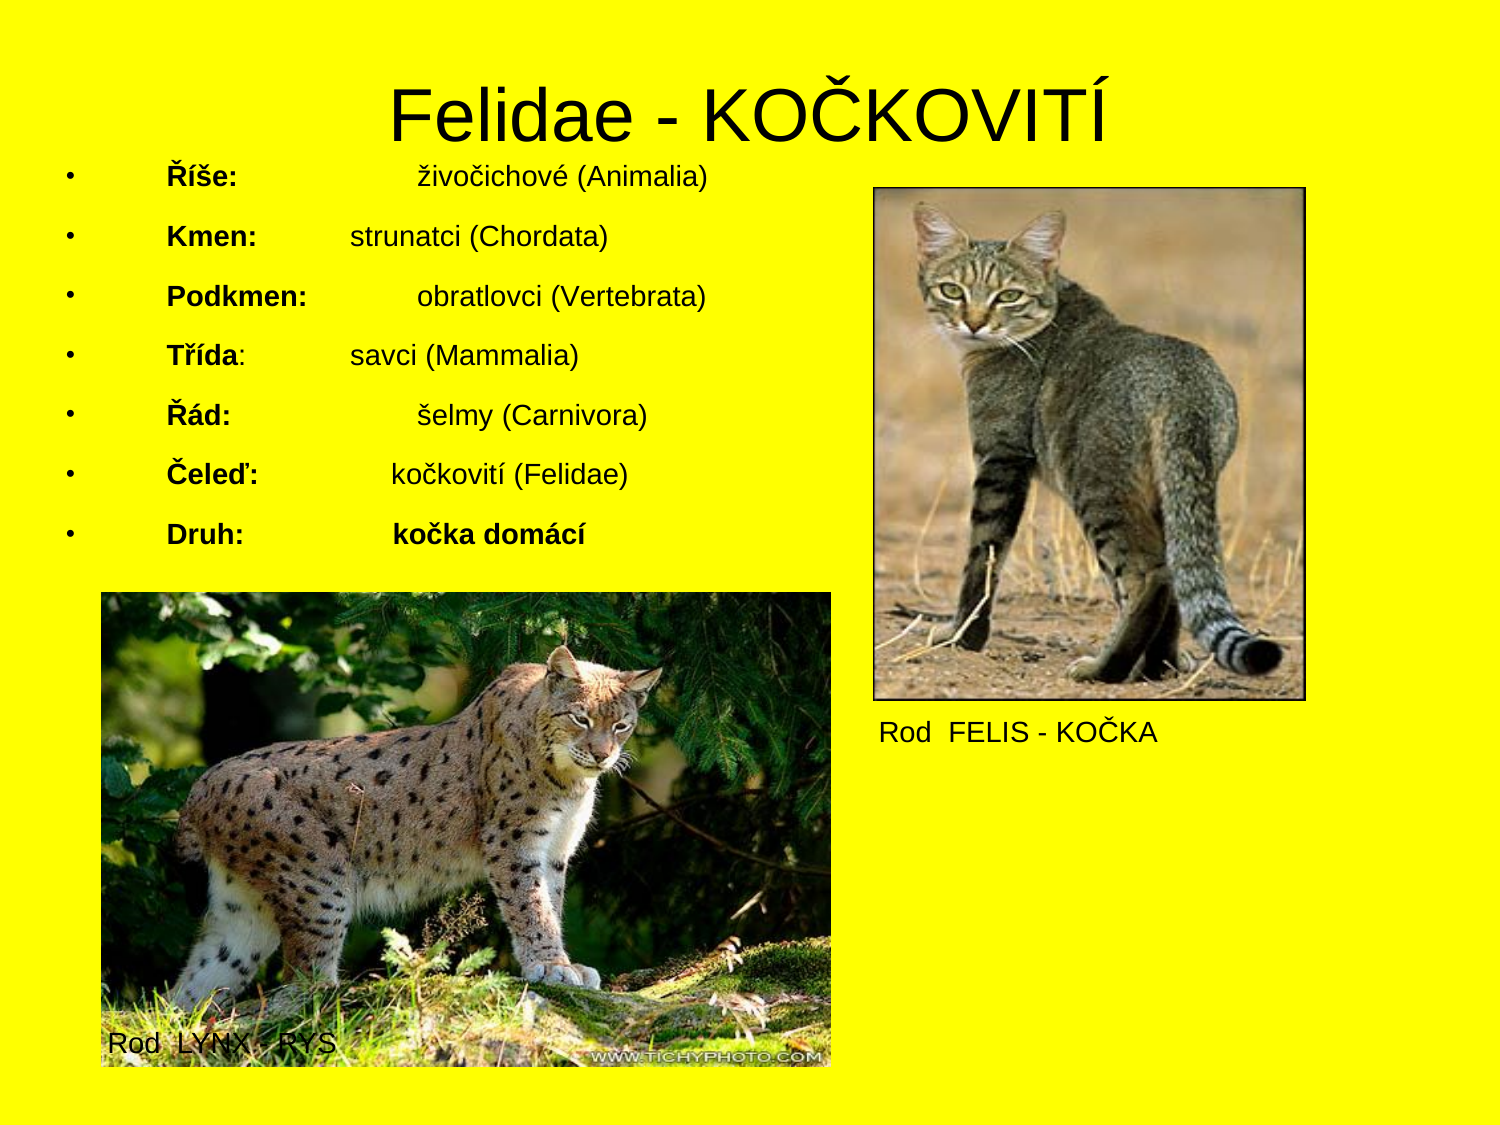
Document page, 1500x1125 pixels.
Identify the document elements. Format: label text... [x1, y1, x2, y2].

text_box Rod FELIS - KOČKA [878, 712, 1415, 793]
picture [101, 592, 831, 1067]
text_box Rod LYNX - RYS [107, 1023, 643, 1104]
title Felidae - KOČKOVITÍ [74, 29, 1424, 204]
list Říše: živočichové (Animalia) Kmen: strunatci (Chordata) Podkmen: obratlovci (Vertebrata) Třída: savci (Mammalia) Řád: šelmy (Carnivora) Čeleď: kočkovití (Felidae) Druh: kočka domácí [64, 160, 1035, 590]
picture [873, 187, 1306, 701]
